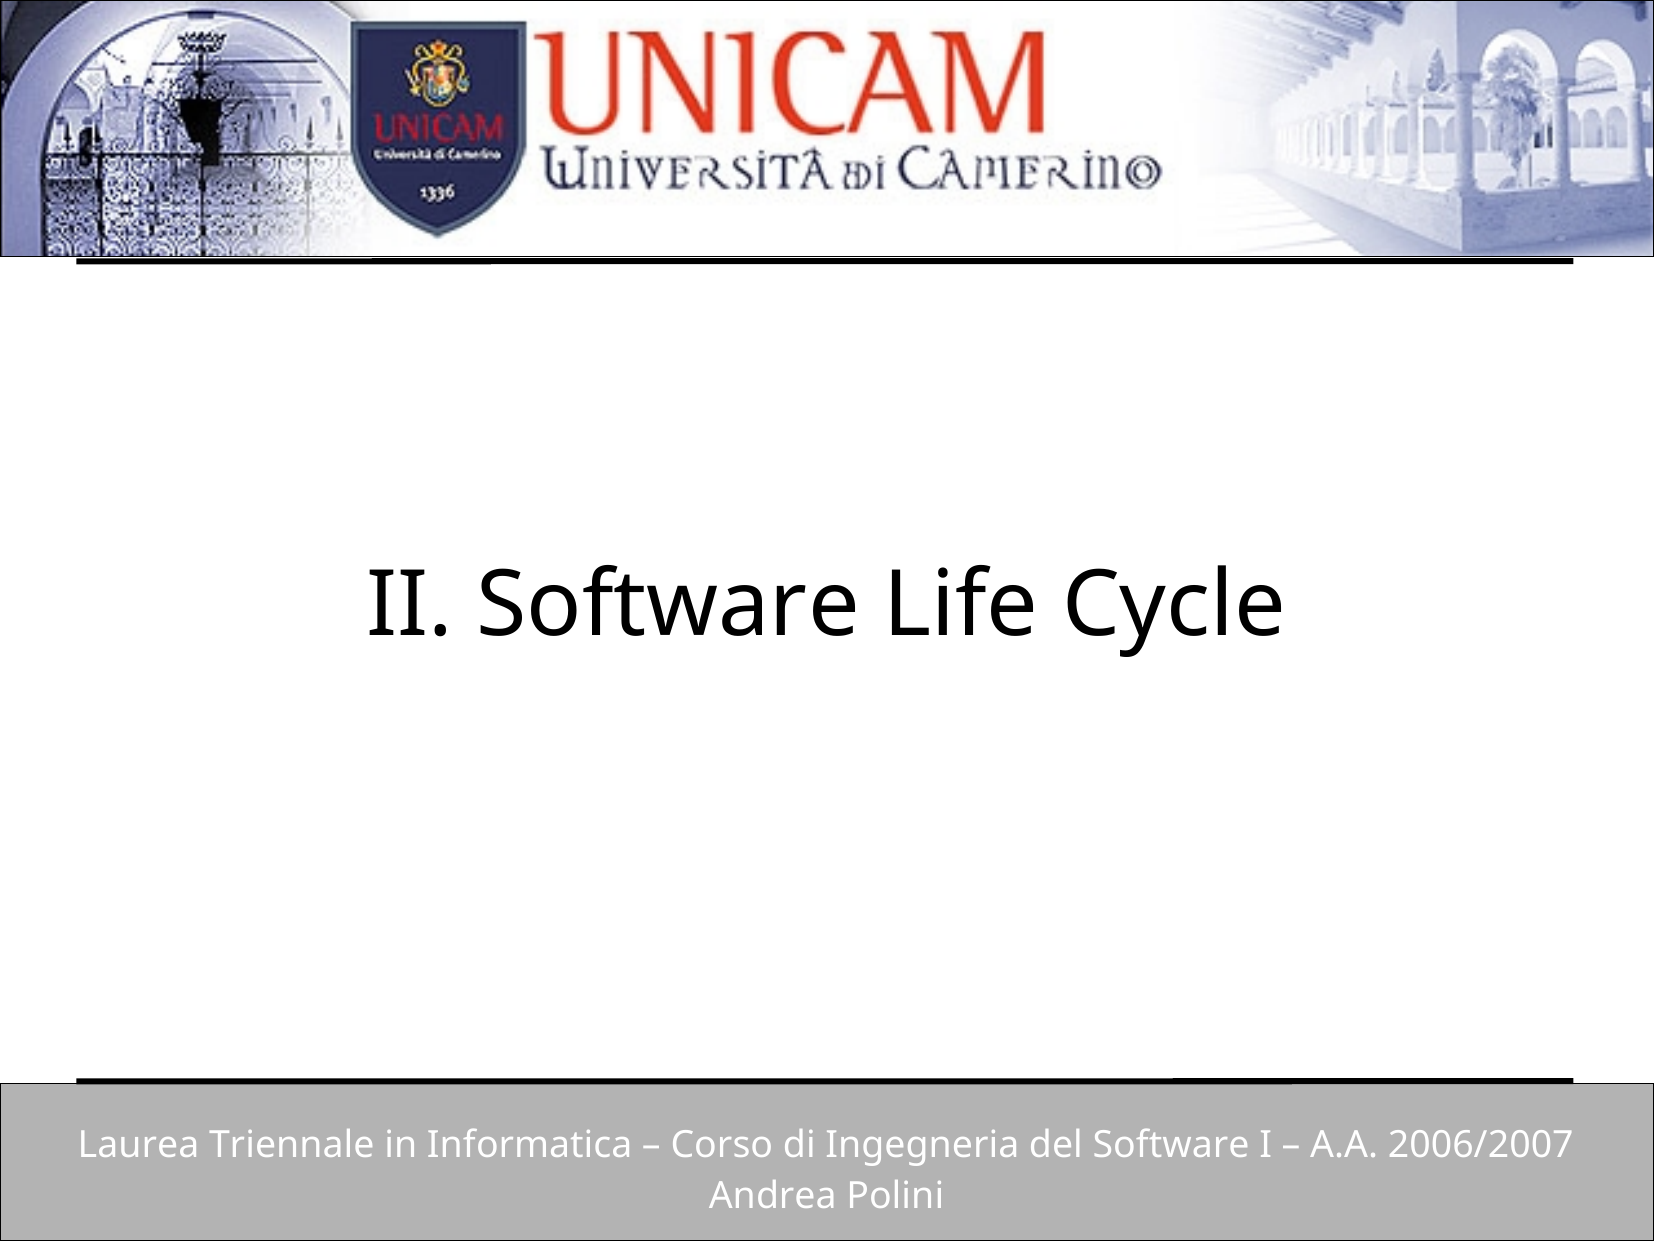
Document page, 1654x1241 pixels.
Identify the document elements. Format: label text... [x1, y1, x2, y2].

picture [1, 1, 1653, 256]
title II. Software Life Cycle [82, 495, 1571, 704]
